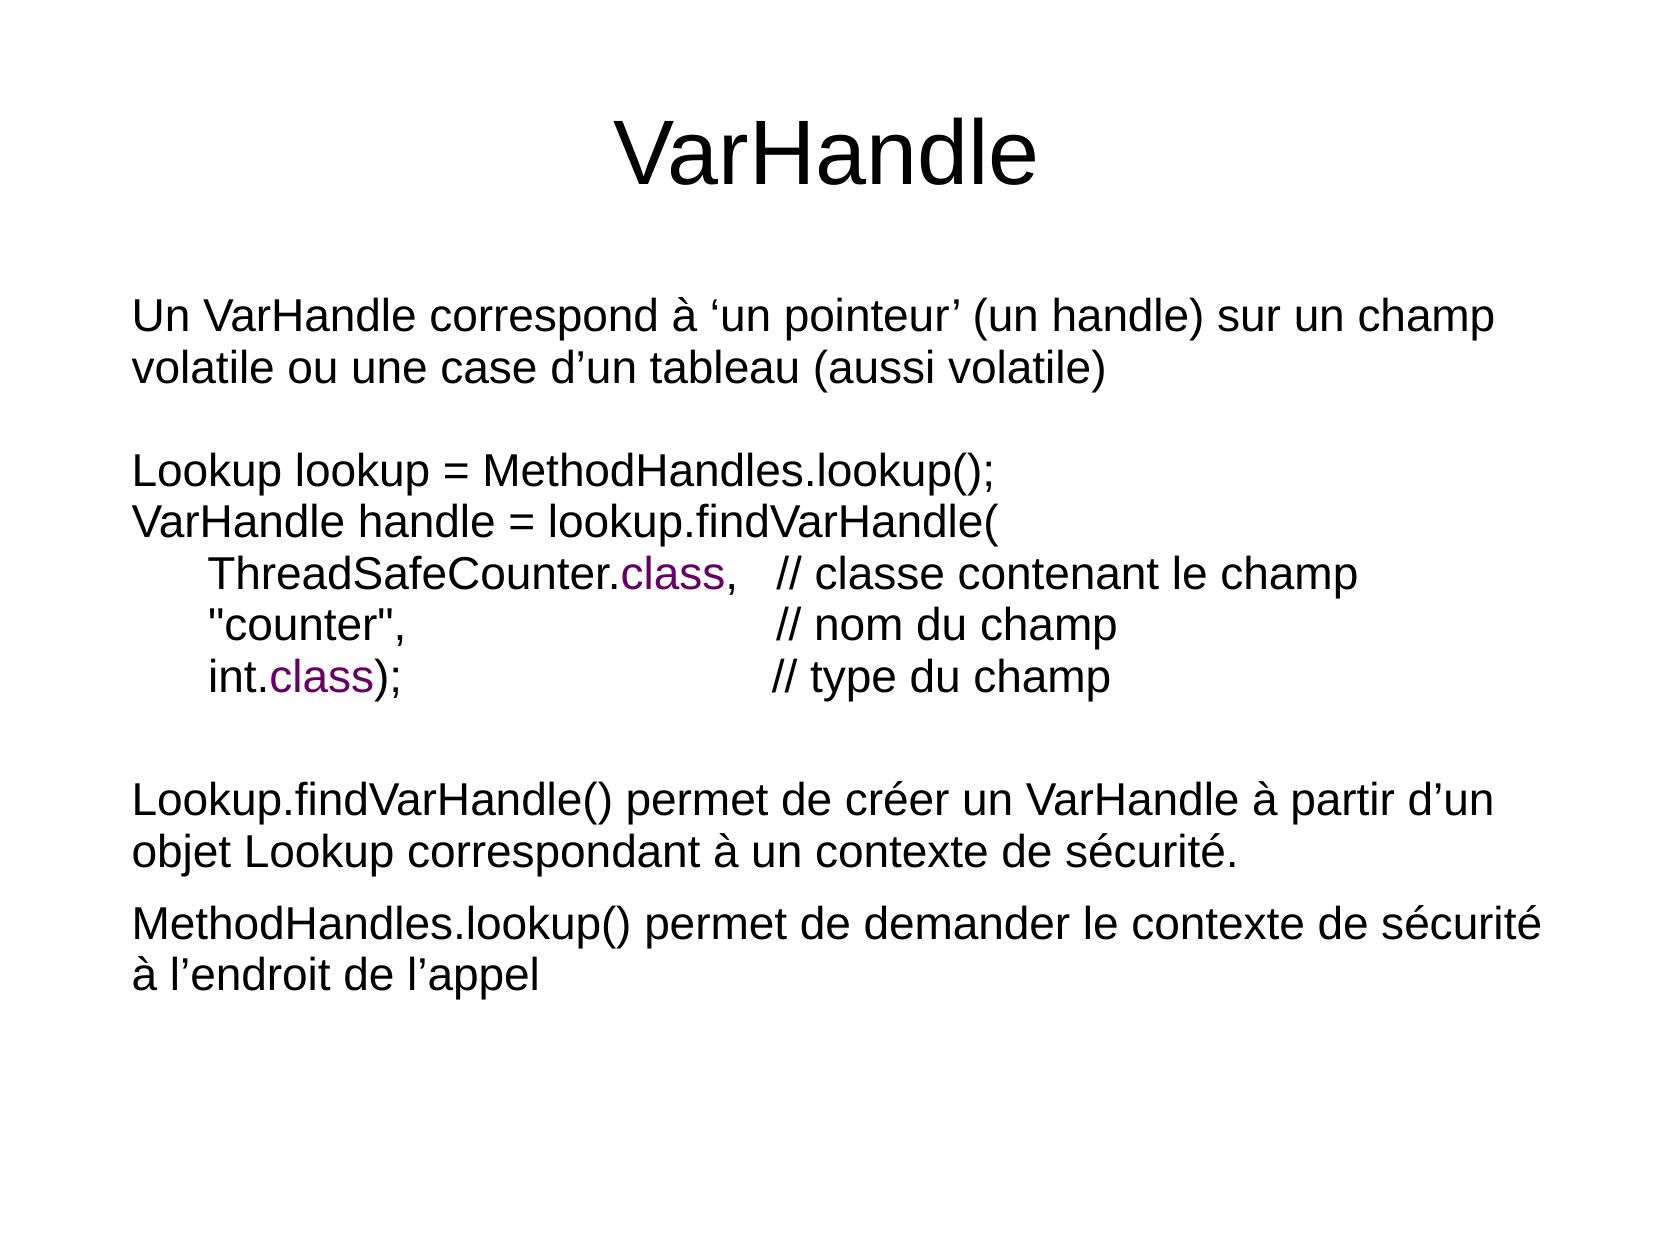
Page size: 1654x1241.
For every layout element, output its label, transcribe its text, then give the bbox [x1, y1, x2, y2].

title VarHandle [82, 49, 1571, 257]
list Un VarHandle correspond à ‘un pointeur’ (un handle) sur un champ volatile ou une case d’un tableau (aussi volatile) Lookup lookup = MethodHandles.lookup(); VarHandle handle = lookup.findVarHandle( ThreadSafeCounter.class, // classe contenant le champ "counter", // nom du champ int.class); // type du champ Lookup.findVarHandle() permet de créer un VarHandle à partir d’un objet Lookup correspondant à un contexte de sécurité. MethodHandles.lookup() permet de demander le contexte de sécurité à l’endroit de l’appel [82, 290, 1571, 1010]
